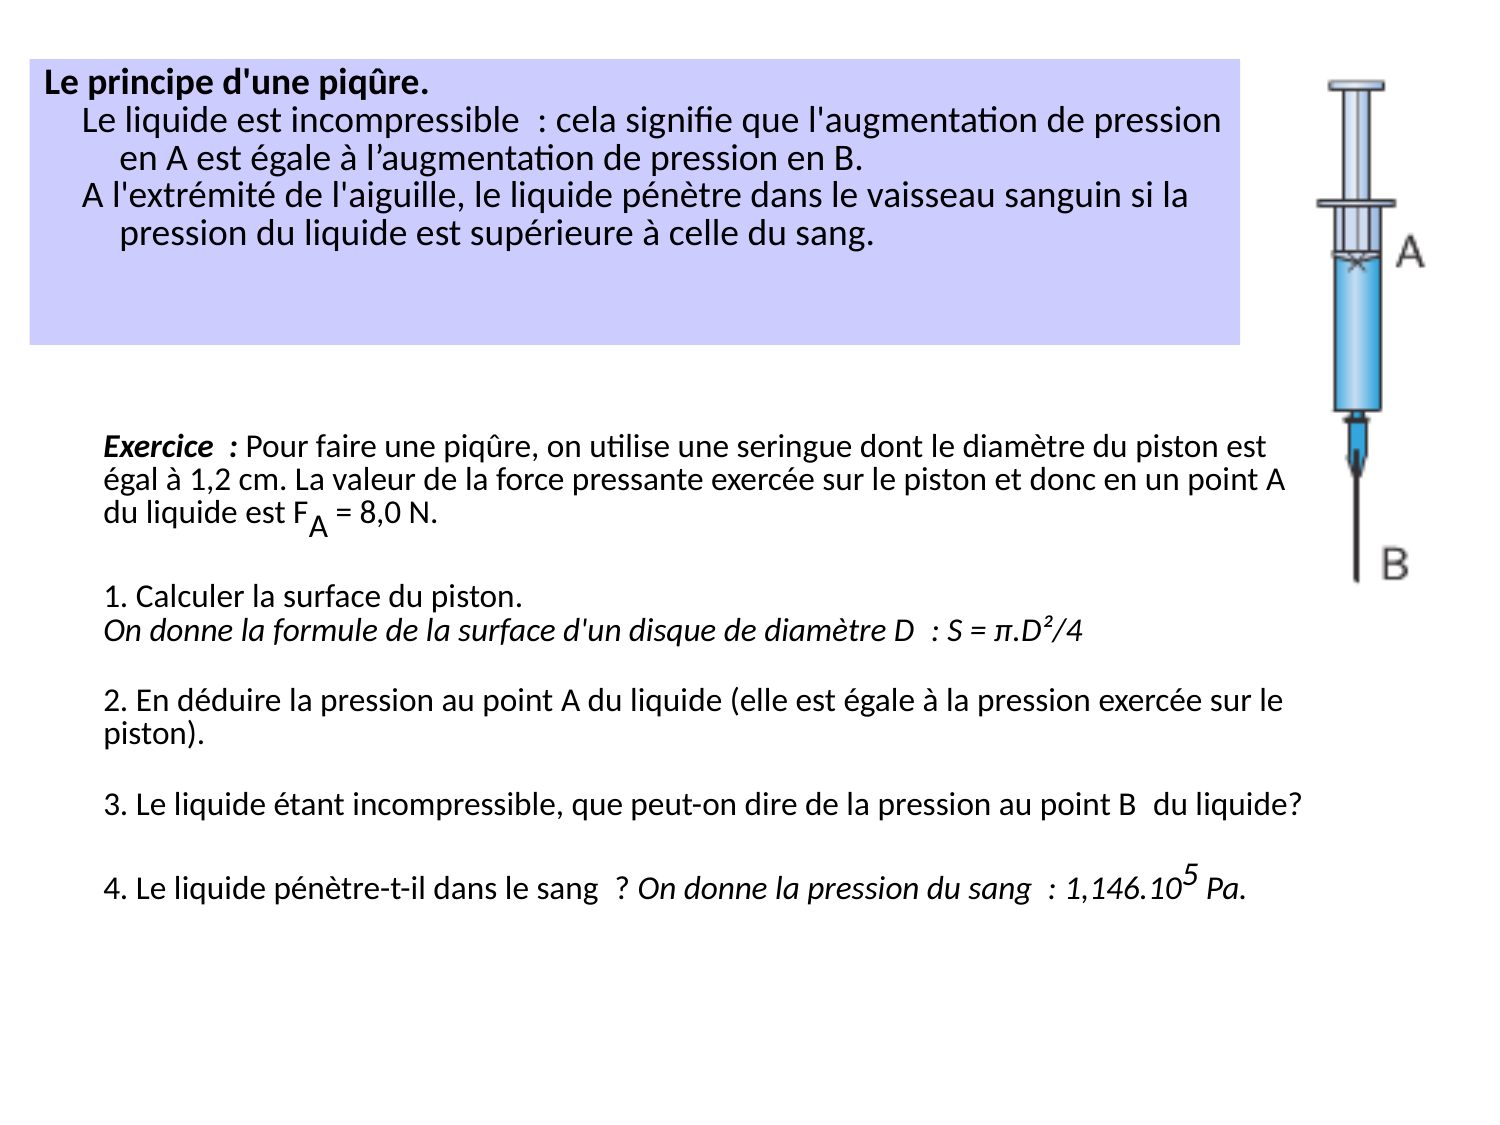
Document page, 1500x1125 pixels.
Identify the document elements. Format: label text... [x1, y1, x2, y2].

text_box Le principe d'une piqûre. Le liquide est incompressible : cela signifie que l'augmentation de pression en A est égale à l’augmentation de pression en B. A l'extrémité de l'aiguille, le liquide pénètre dans le vaisseau sanguin si la pression du liquide est supérieure à celle du sang. [29, 59, 1241, 345]
text_box Exercice : Pour faire une piqûre, on utilise une seringue dont le diamètre du piston est égal à 1,2 cm. La valeur de la force pressante exercée sur le piston et donc en un point A du liquide est FA = 8,0 N. 1. Calculer la surface du piston. On donne la formule de la surface d'un disque de diamètre D : S = π.D²/4 2. En déduire la pression au point A du liquide (elle est égale à la pression exercée sur le piston). 3. Le liquide étant incompressible, que peut-on dire de la pression au point B du liquide? 4. Le liquide pénètre-t-il dans le sang ? On donne la pression du sang : 1,146.105 Pa. [88, 387, 1329, 1034]
picture [1269, 58, 1477, 606]
